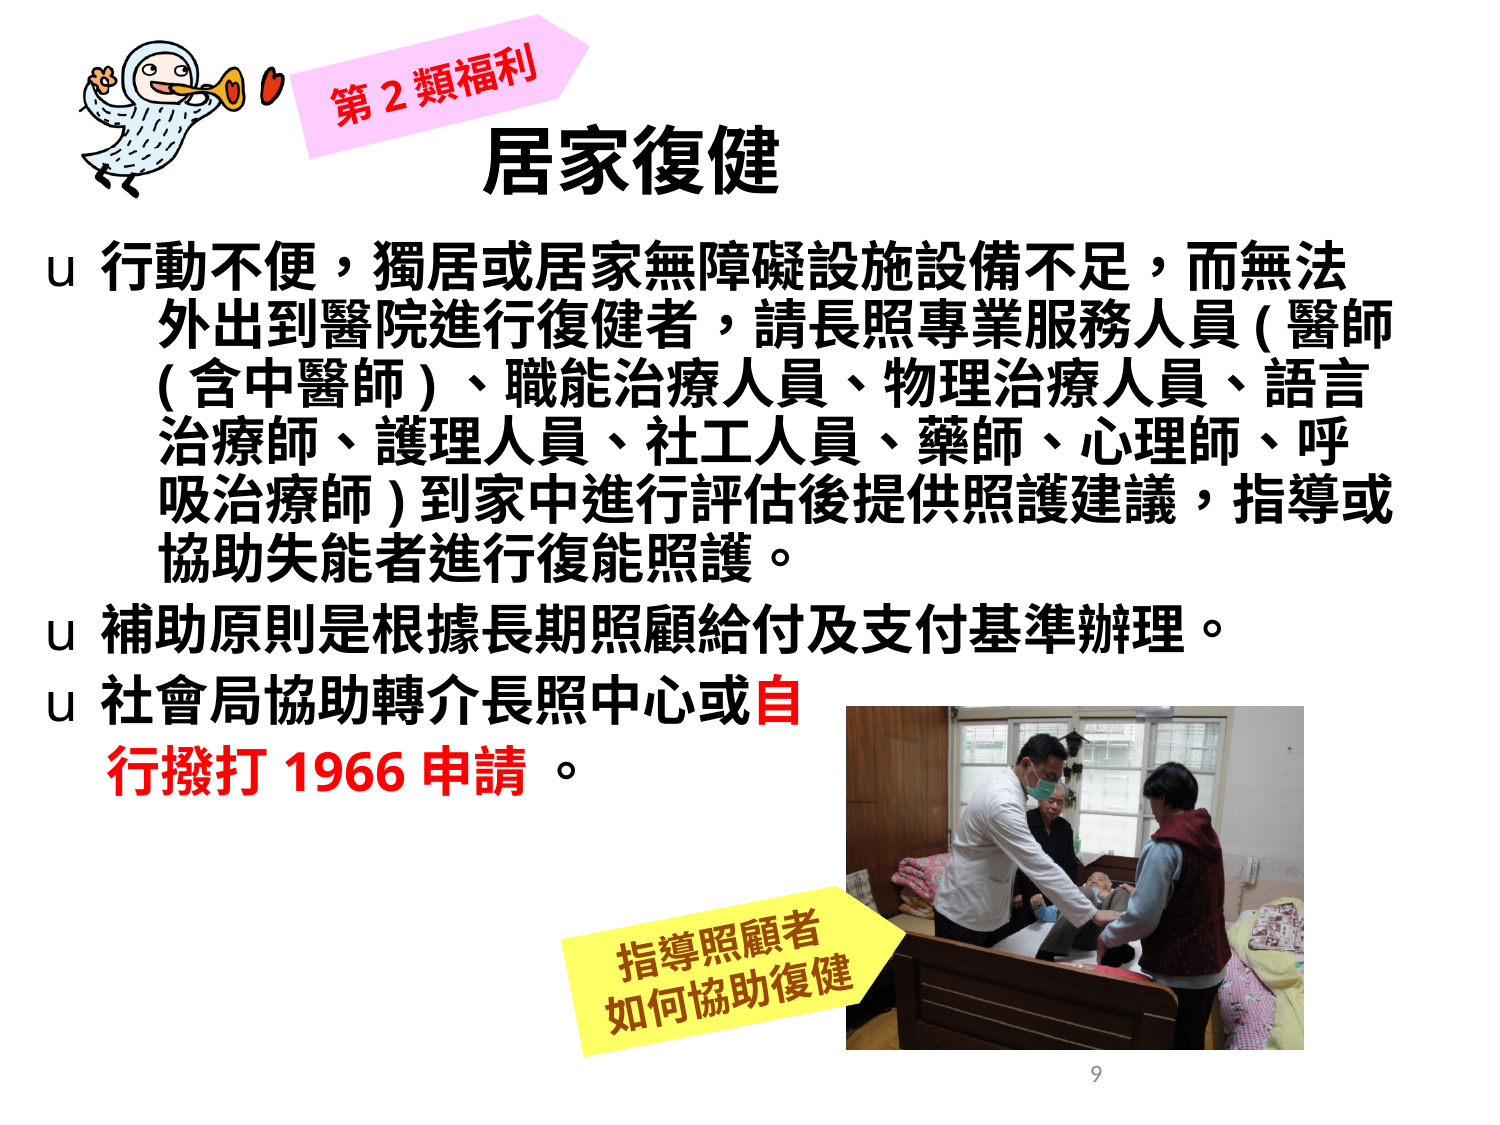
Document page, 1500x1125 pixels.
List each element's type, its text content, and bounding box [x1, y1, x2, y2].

text_box 第2類福利 [290, 14, 591, 160]
title 居家復健 [466, 81, 850, 236]
picture [846, 706, 1304, 1050]
picture [76, 35, 290, 200]
list 行動不便，獨居或居家無障礙設施設備不足，而無法外出到醫院進行復健者，請長照專業服務人員(醫師(含中醫師)、職能治療人員、物理治療人員、語言治療師、護理人員、社工人員、藥師、心理師、呼吸治療師)到家中進行評估後提供照護建議，指導或協助失能者進行復能照護。 補助原則是根據長期照顧給付及支付基準辦理。 社會局協助轉介長照中心或自 行撥打1966申請 。 [29, 231, 1414, 839]
text_box 指導照顧者 如何協助復健 [560, 885, 907, 1058]
text_box 9 [1074, 1042, 1426, 1103]
